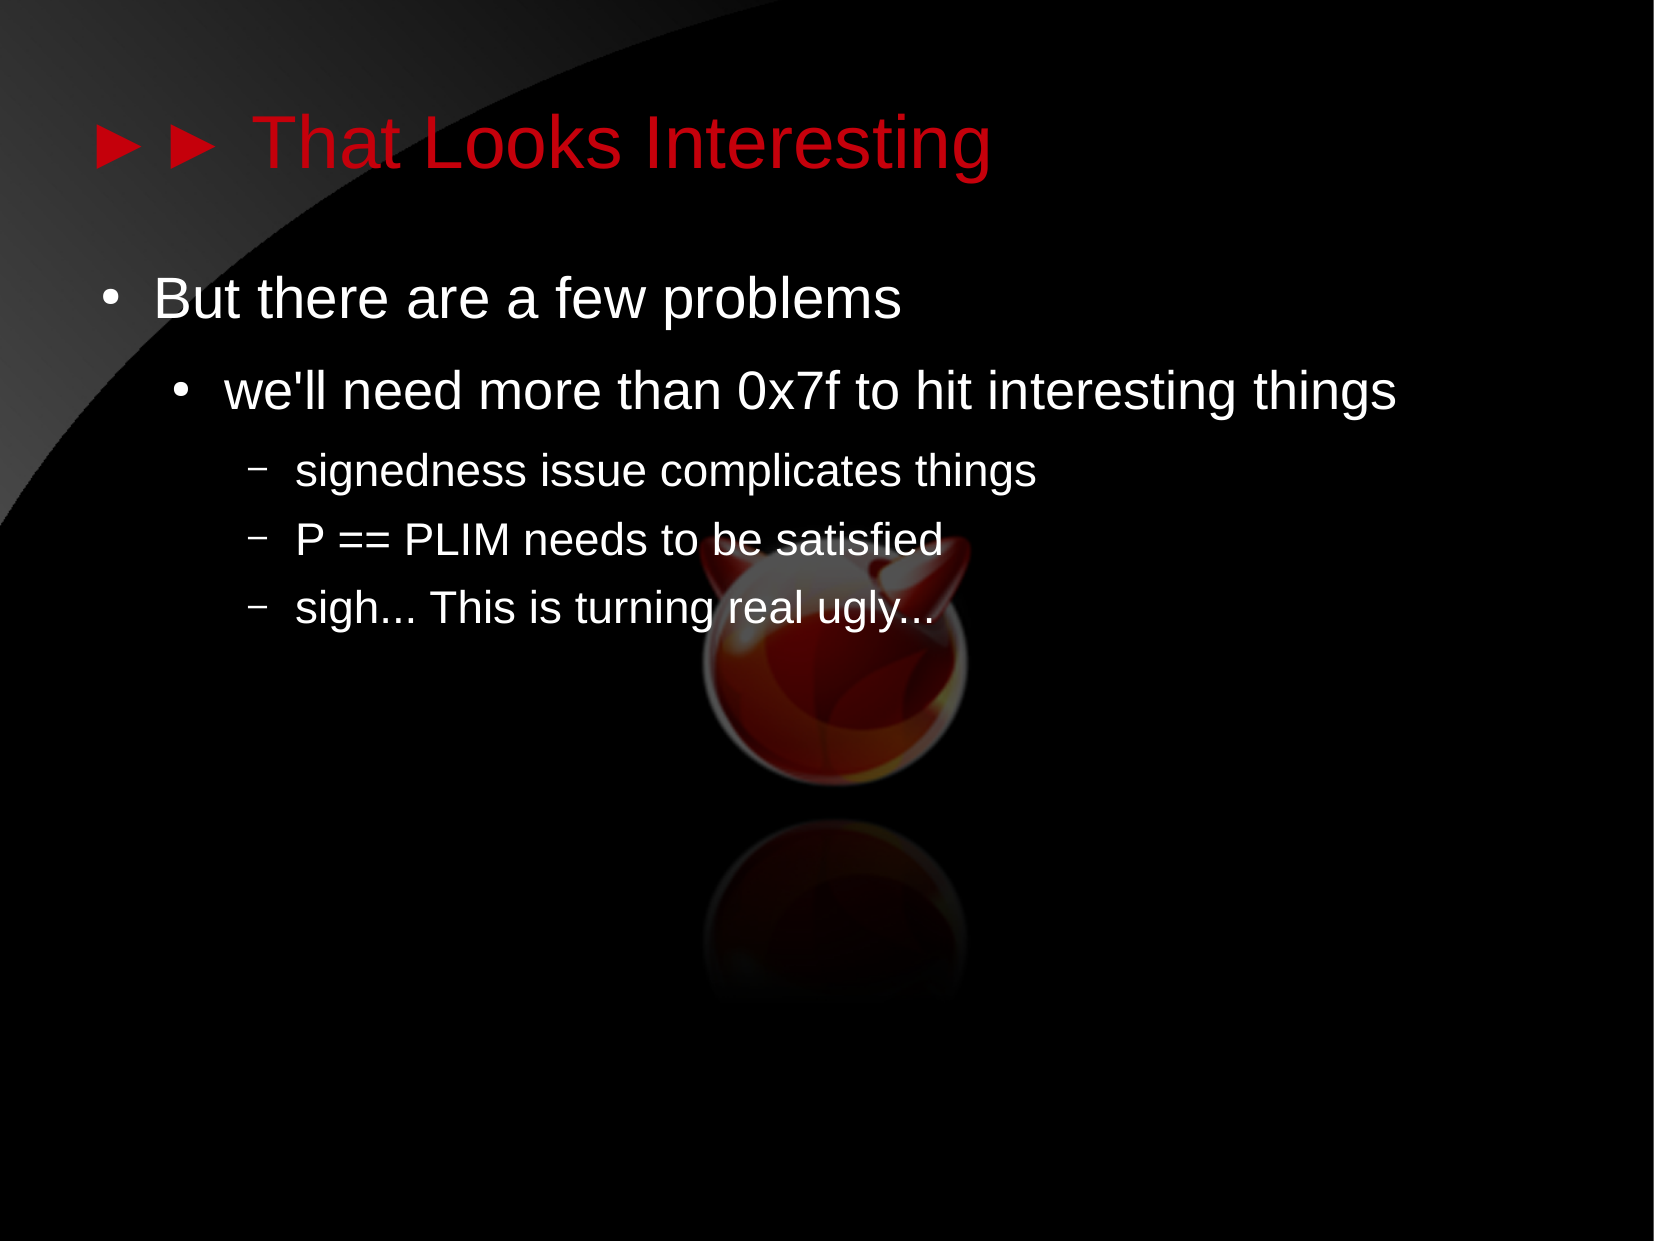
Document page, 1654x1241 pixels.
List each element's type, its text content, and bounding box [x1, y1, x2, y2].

list But there are a few problems we'll need more than 0x7f to hit interesting things signedness issue complicates things P == PLIM needs to be satisfied sigh... This is turning real ugly... [82, 265, 1571, 1152]
title ►► That Looks Interesting [82, 49, 1571, 237]
picture [0, 0, 1654, 1241]
